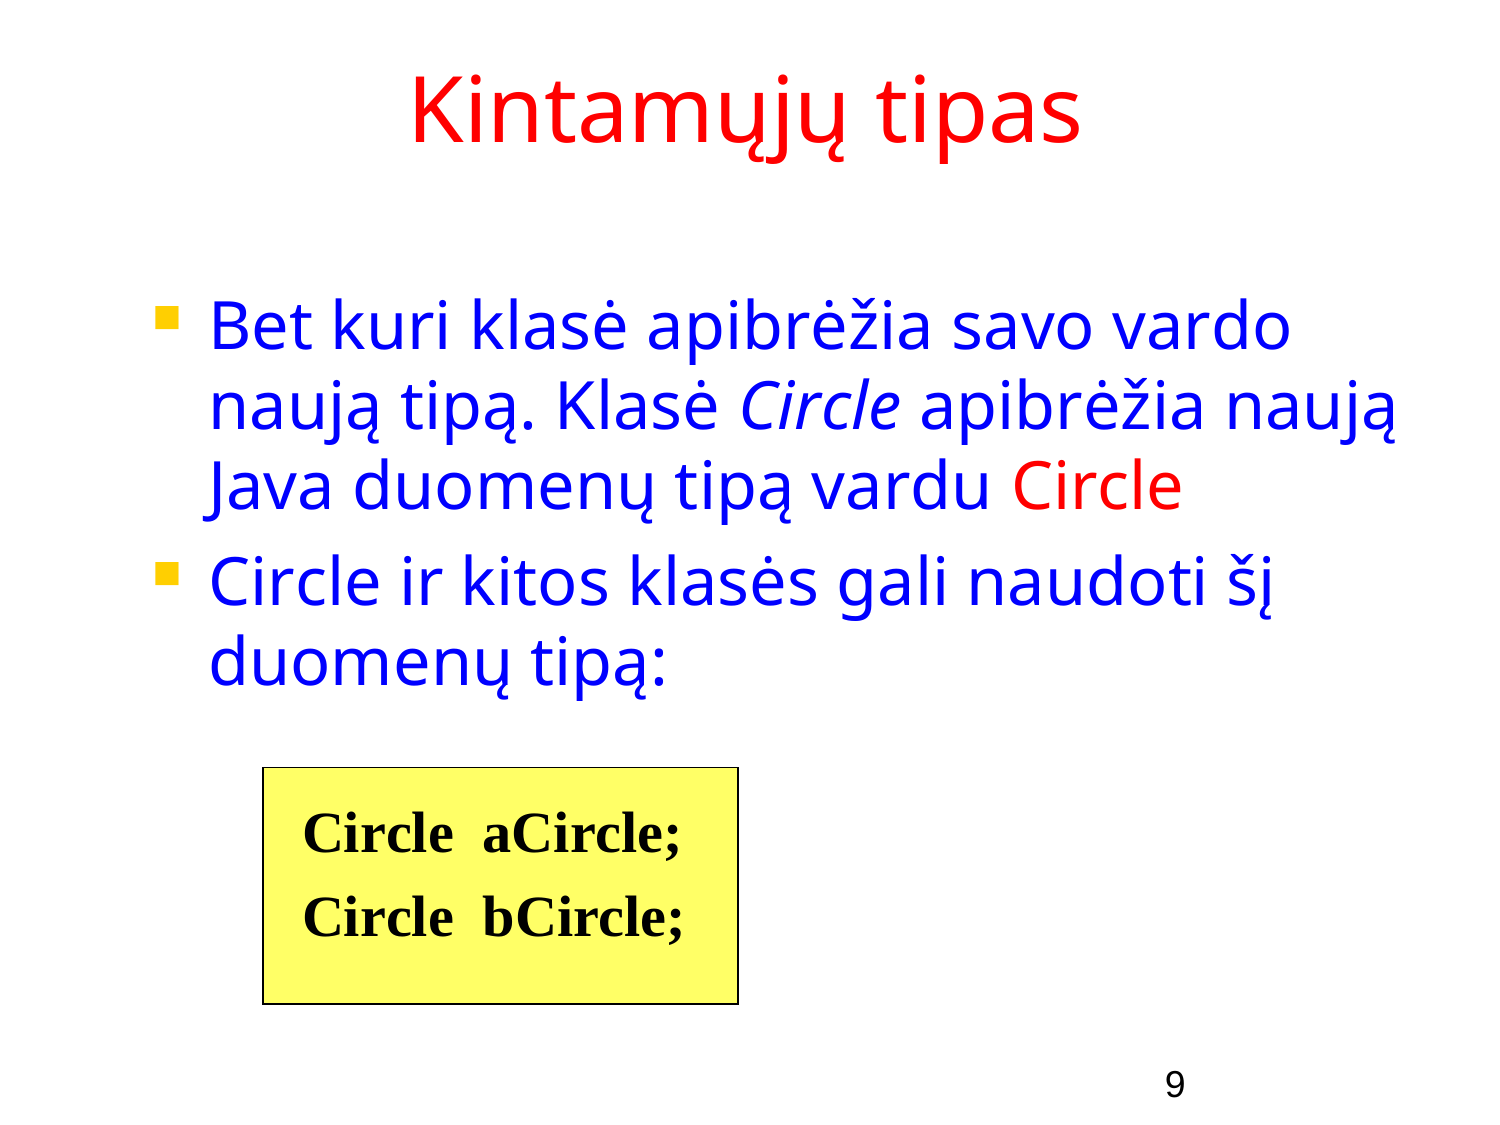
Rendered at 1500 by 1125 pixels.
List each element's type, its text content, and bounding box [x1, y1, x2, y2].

list Bet kuri klasė apibrėžia savo vardo naują tipą. Klasė Circle apibrėžia naują Java duomenų tipą vardu Circle Circle ir kitos klasės gali naudoti šį duomenų tipą: Circle aCircle; Circle bCircle; [137, 275, 1463, 956]
title Kintamųjų tipas [24, 24, 1468, 188]
text_box [263, 956, 739, 1004]
